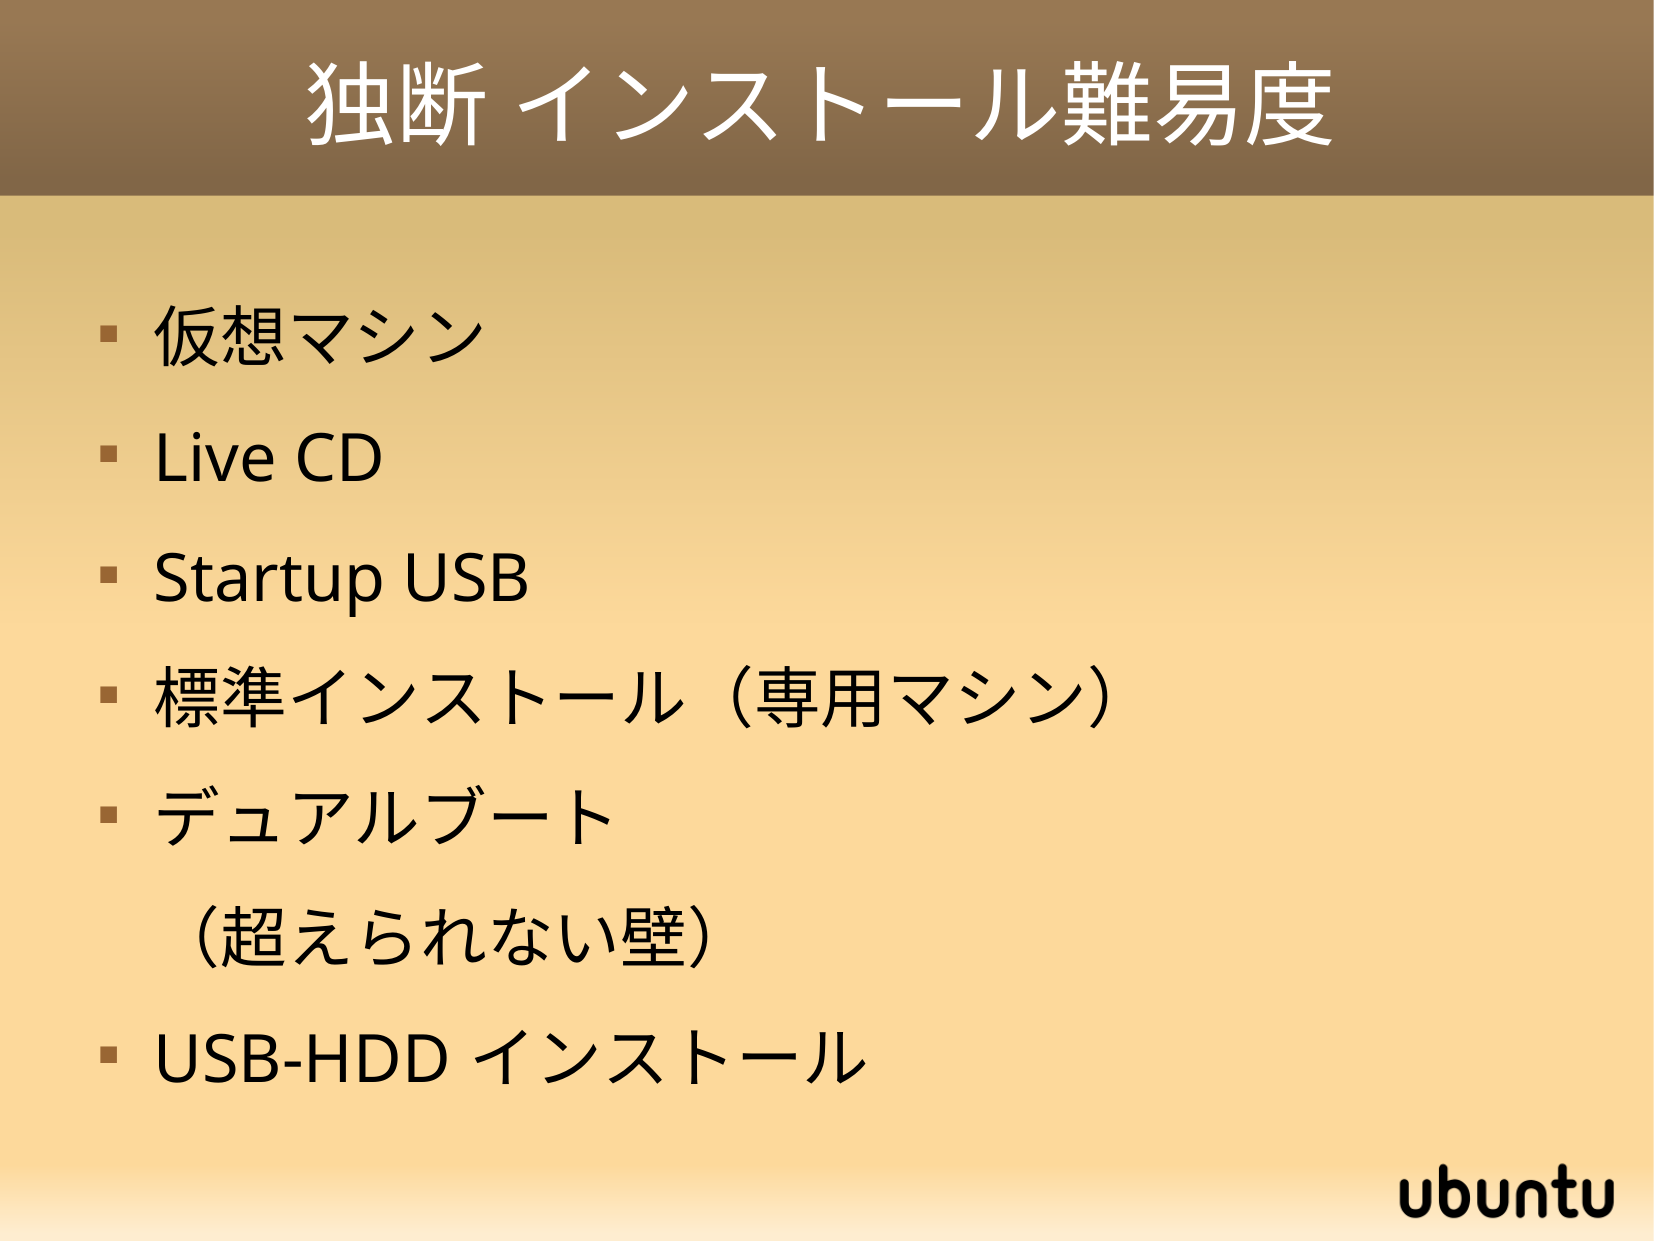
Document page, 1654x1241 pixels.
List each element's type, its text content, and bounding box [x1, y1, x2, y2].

title 独断 インストール難易度 [76, 7, 1565, 200]
list 仮想マシン Live CD Startup USB 標準インストール（専用マシン） デュアルブート （超えられない壁） USB-HDDインストール [82, 290, 1571, 1094]
picture [0, 0, 1654, 1241]
